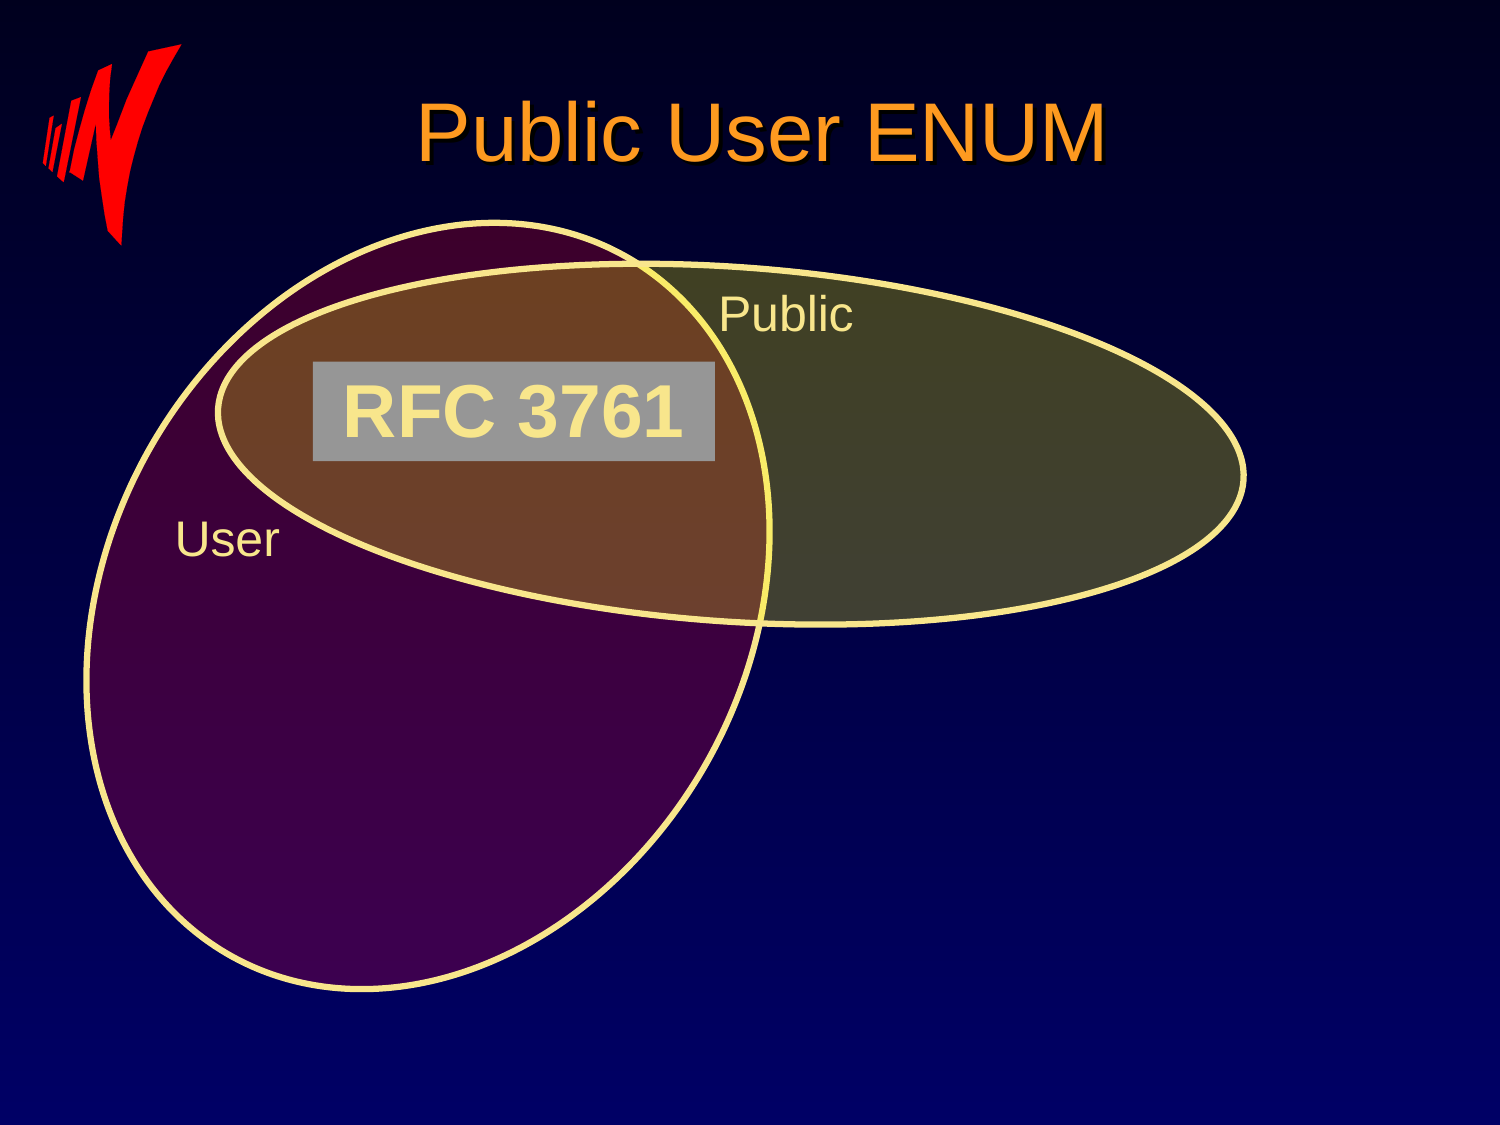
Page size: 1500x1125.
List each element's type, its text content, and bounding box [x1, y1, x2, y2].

text_box Public [703, 278, 869, 351]
text_box User [159, 503, 295, 575]
text_box RFC 3761 [312, 361, 715, 462]
title Public User ENUM [200, 42, 1326, 231]
text_box [86, 222, 1244, 990]
